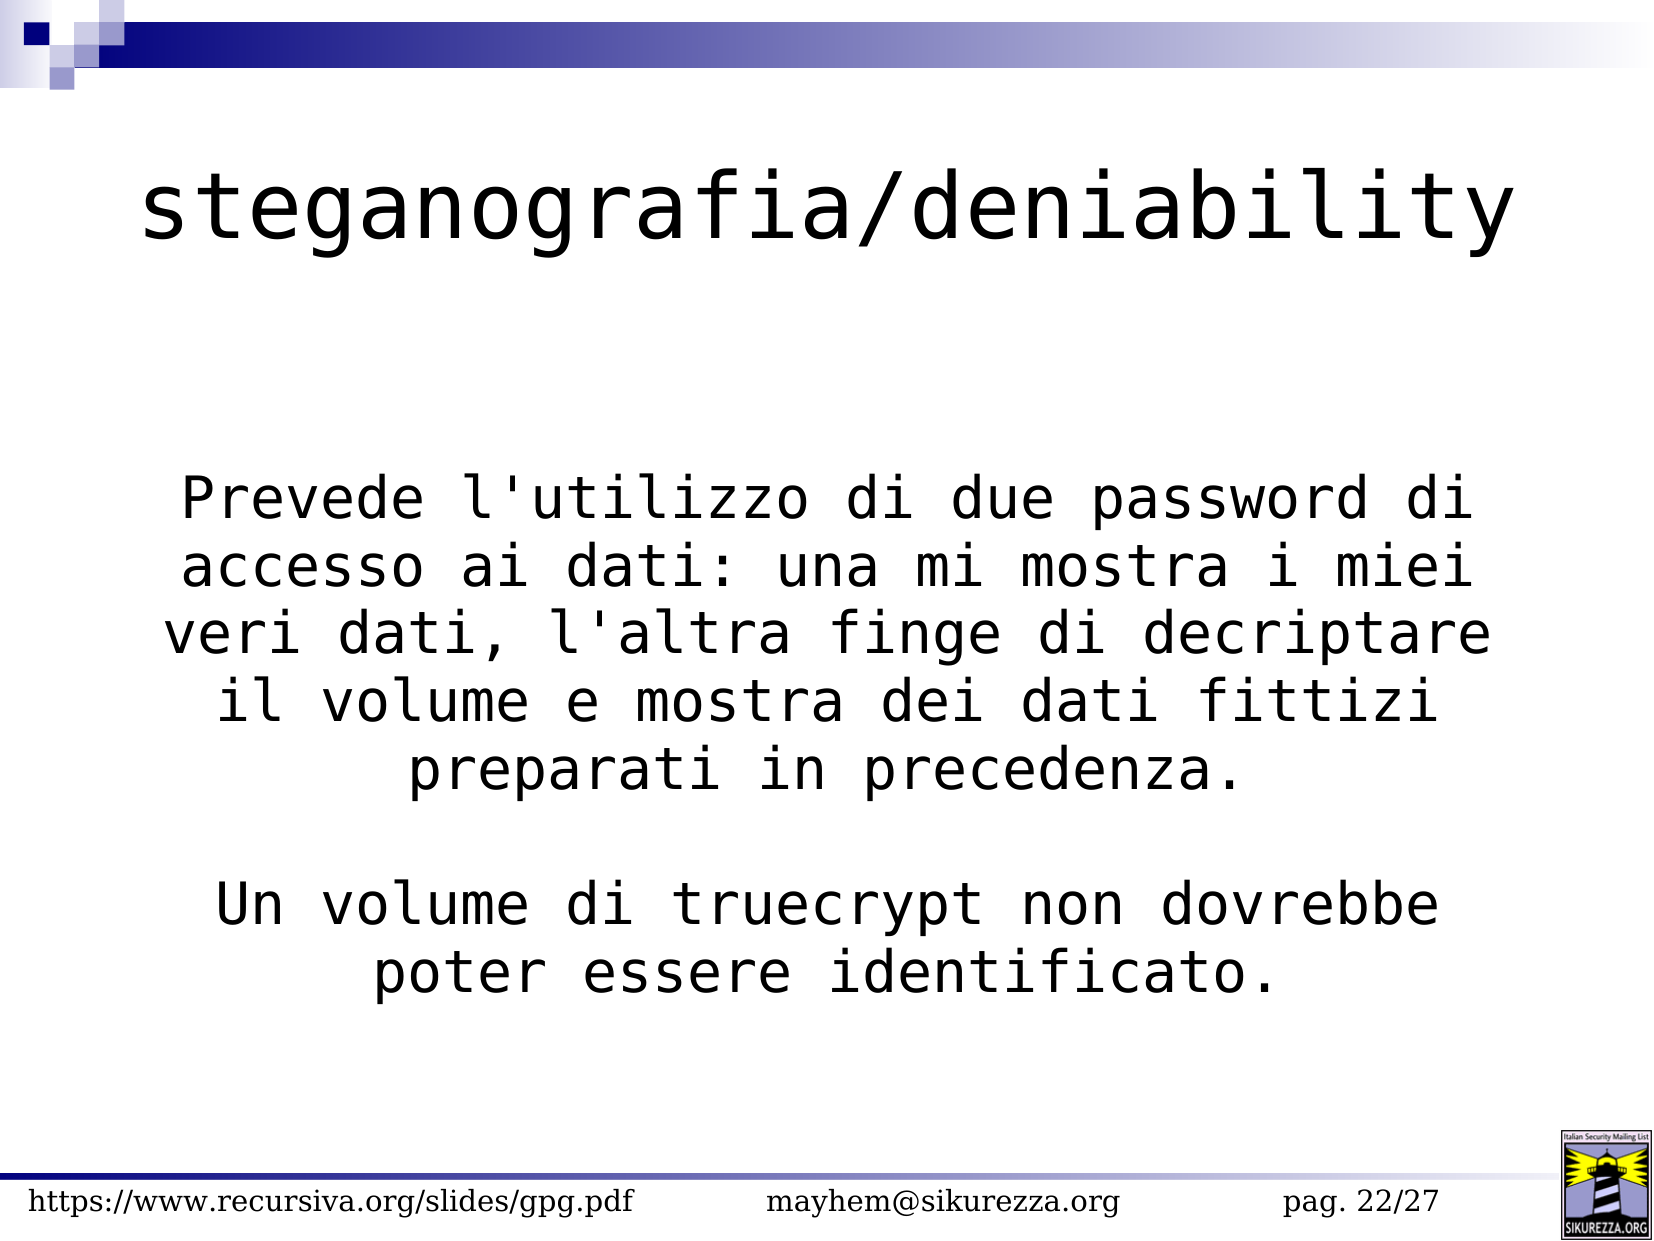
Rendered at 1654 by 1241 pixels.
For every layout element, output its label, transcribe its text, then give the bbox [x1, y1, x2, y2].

subtitle Prevede l'utilizzo di due password di accesso ai dati: una mi mostra i miei veri dati, l'altra finge di decriptare il volume e mostra dei dati fittizi preparati in precedenza. Un volume di truecrypt non dovrebbe poter essere identificato. [121, 344, 1534, 1127]
title steganografia/deniability [121, 102, 1534, 311]
picture [0, 1128, 1654, 1241]
